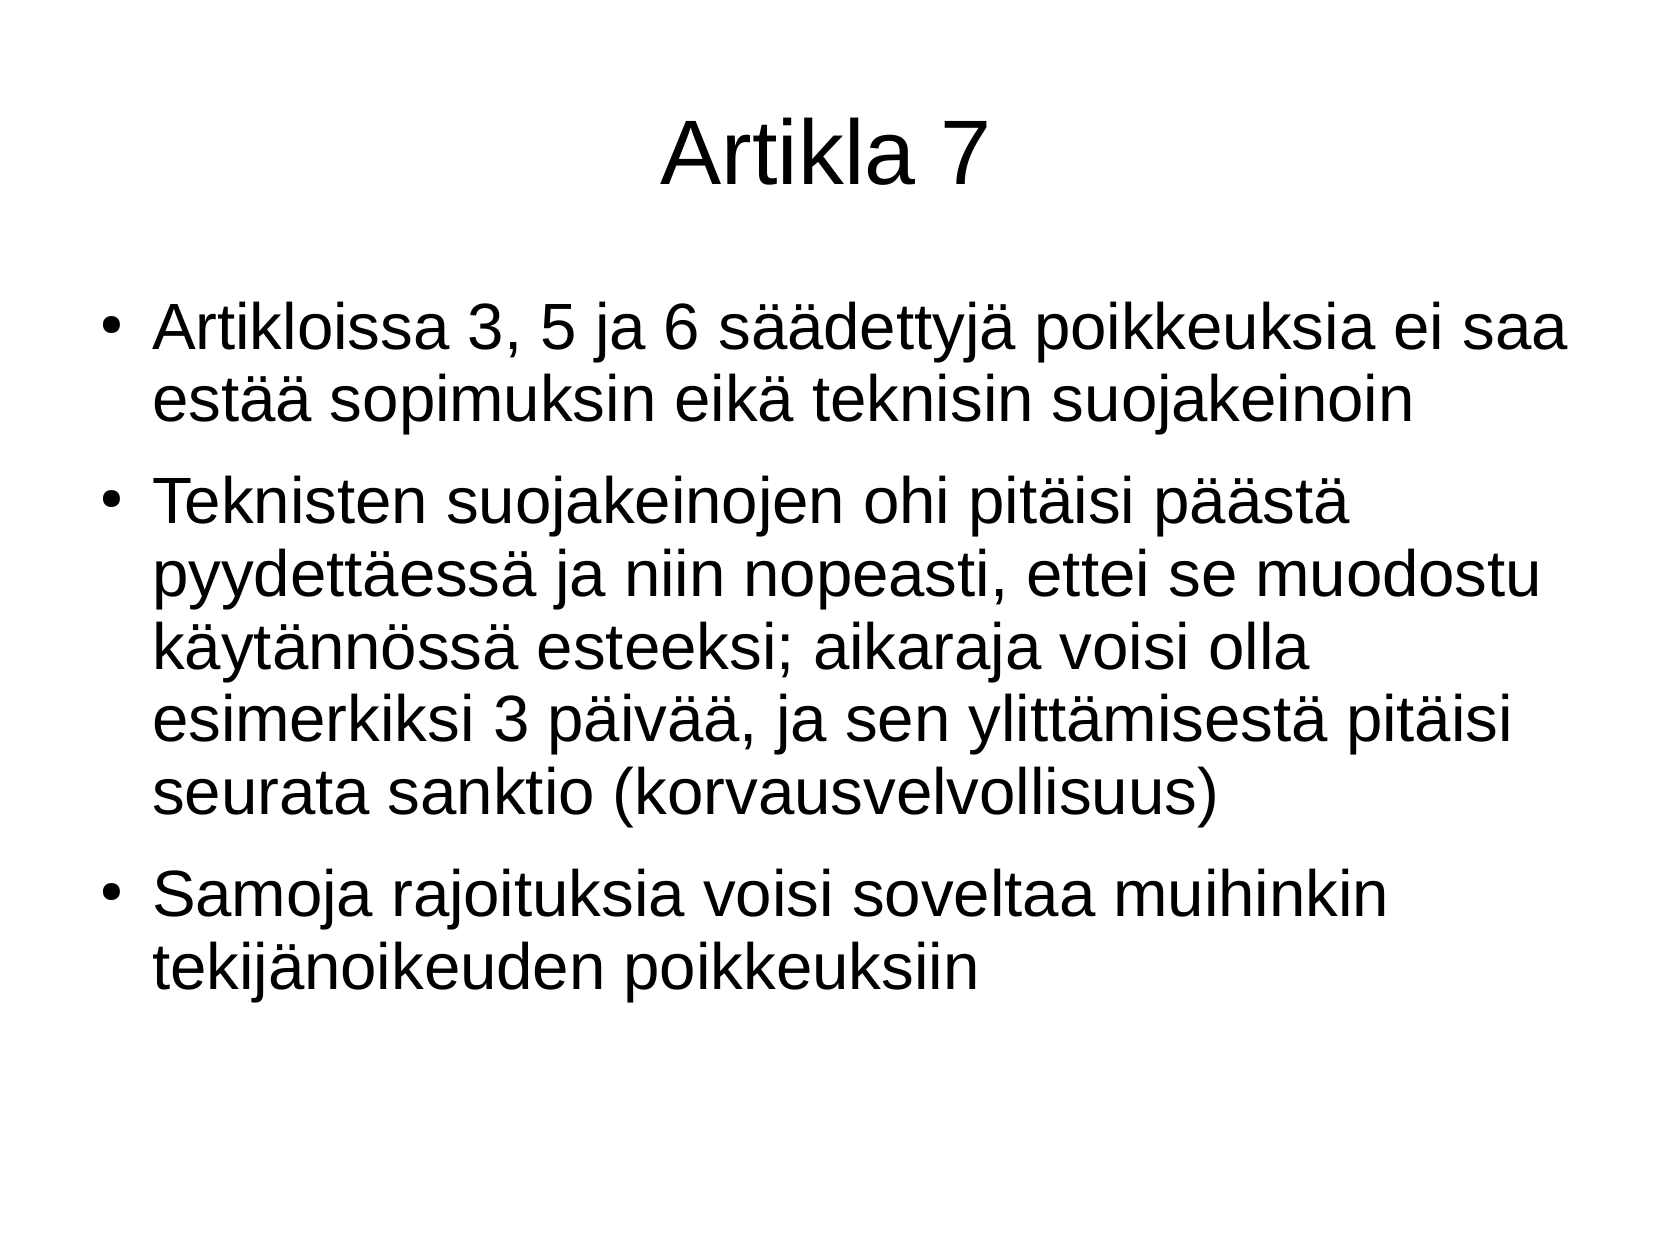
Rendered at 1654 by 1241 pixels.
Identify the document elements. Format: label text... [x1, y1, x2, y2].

title Artikla 7 [82, 49, 1571, 257]
list Artikloissa 3, 5 ja 6 säädettyjä poikkeuksia ei saa estää sopimuksin eikä teknisin suojakeinoin Teknisten suojakeinojen ohi pitäisi päästä pyydettäessä ja niin nopeasti, ettei se muodostu käytännössä esteeksi; aikaraja voisi olla esimerkiksi 3 päivää, ja sen ylittämisestä pitäisi seurata sanktio (korvausvelvollisuus) Samoja rajoituksia voisi soveltaa muihinkin tekijänoikeuden poikkeuksiin [82, 290, 1571, 1010]
